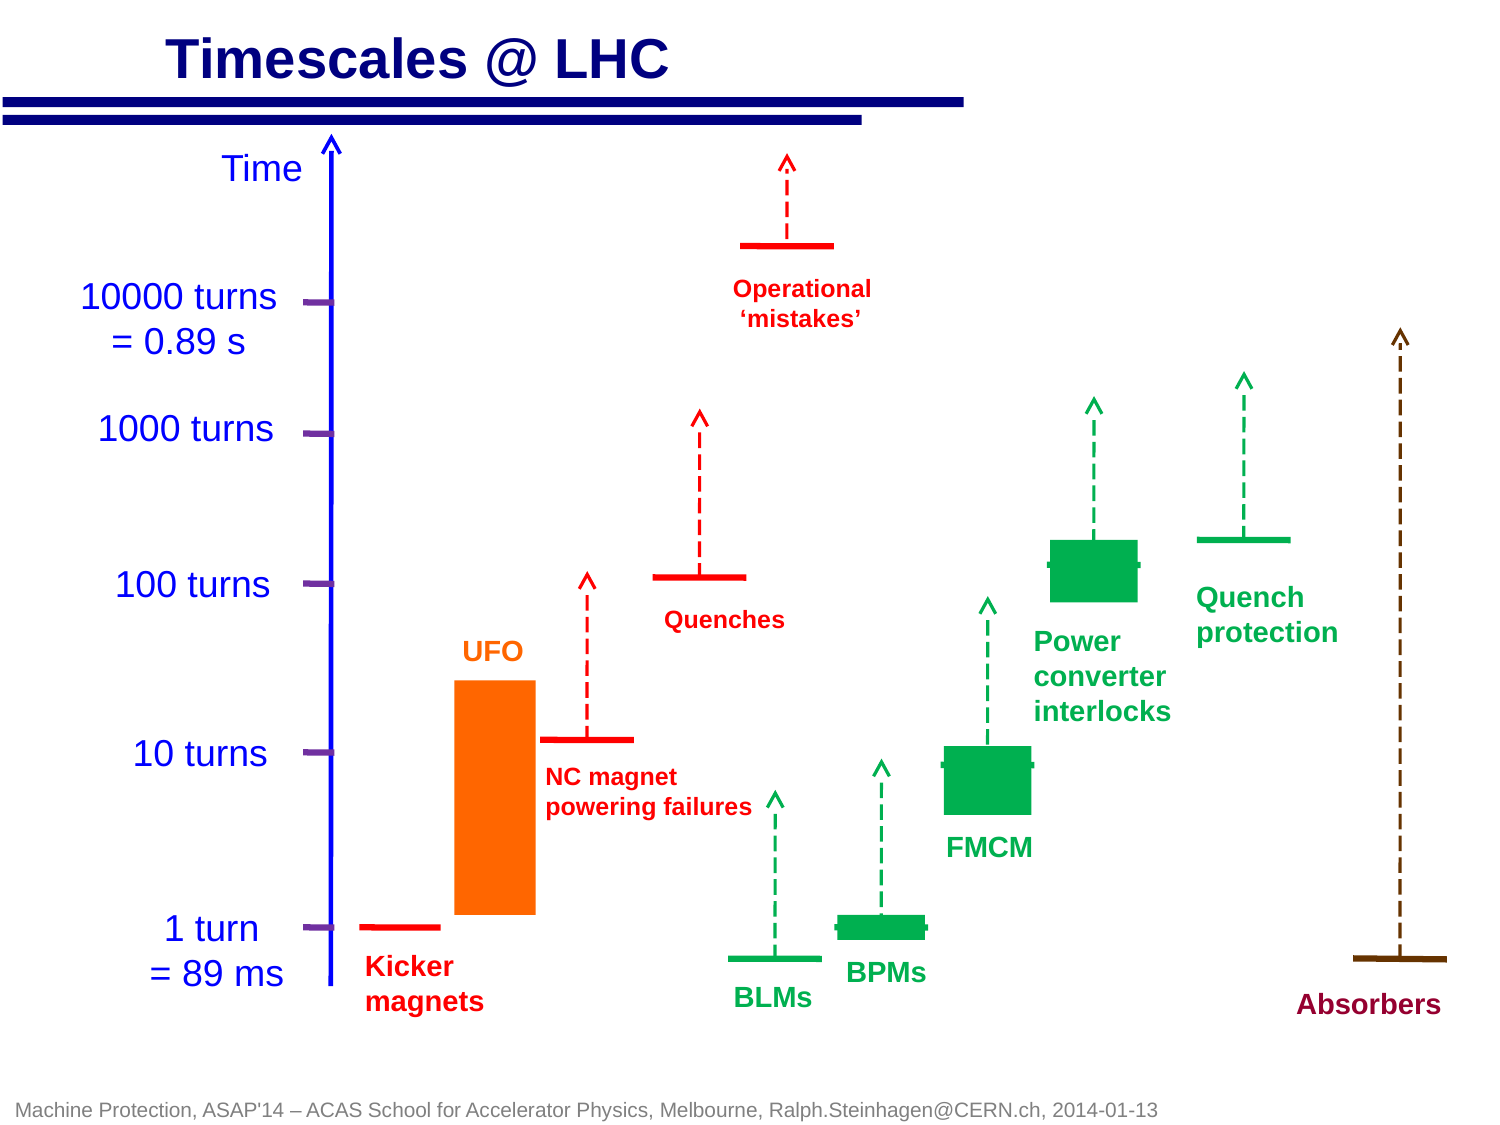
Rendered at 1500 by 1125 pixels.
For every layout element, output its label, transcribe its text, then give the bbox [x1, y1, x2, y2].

text_box FMCM [931, 821, 1049, 872]
text_box Quenches [649, 596, 801, 642]
text_box [1050, 539, 1138, 561]
text_box Operational ‘mistakes’ [718, 264, 888, 341]
text_box [943, 746, 1032, 761]
text_box [943, 769, 1032, 815]
text_box Absorbers [1281, 977, 1457, 1028]
text_box Quench protection [1181, 571, 1354, 657]
text_box Power converter interlocks [1018, 614, 1188, 736]
text_box BPMs [831, 946, 942, 997]
text_box [454, 680, 536, 915]
text_box [883, 914, 925, 924]
text_box Kicker magnets [350, 939, 500, 1026]
text_box 100 turns [99, 552, 286, 613]
text_box [1050, 568, 1138, 603]
text_box 10 turns [117, 721, 283, 782]
text_box [837, 931, 925, 940]
text_box BLMs [718, 971, 828, 1022]
text_box [837, 914, 879, 924]
text_box 10000 turns = 0.89 s [65, 264, 293, 371]
title Timescales @ LHC [149, 0, 1200, 113]
text_box Time [206, 136, 318, 197]
text_box 1000 turns [82, 396, 290, 457]
text_box UFO [447, 624, 539, 676]
text_box 1 turn = 89 ms [134, 896, 299, 1002]
text_box NC magnet powering failures [536, 752, 768, 828]
